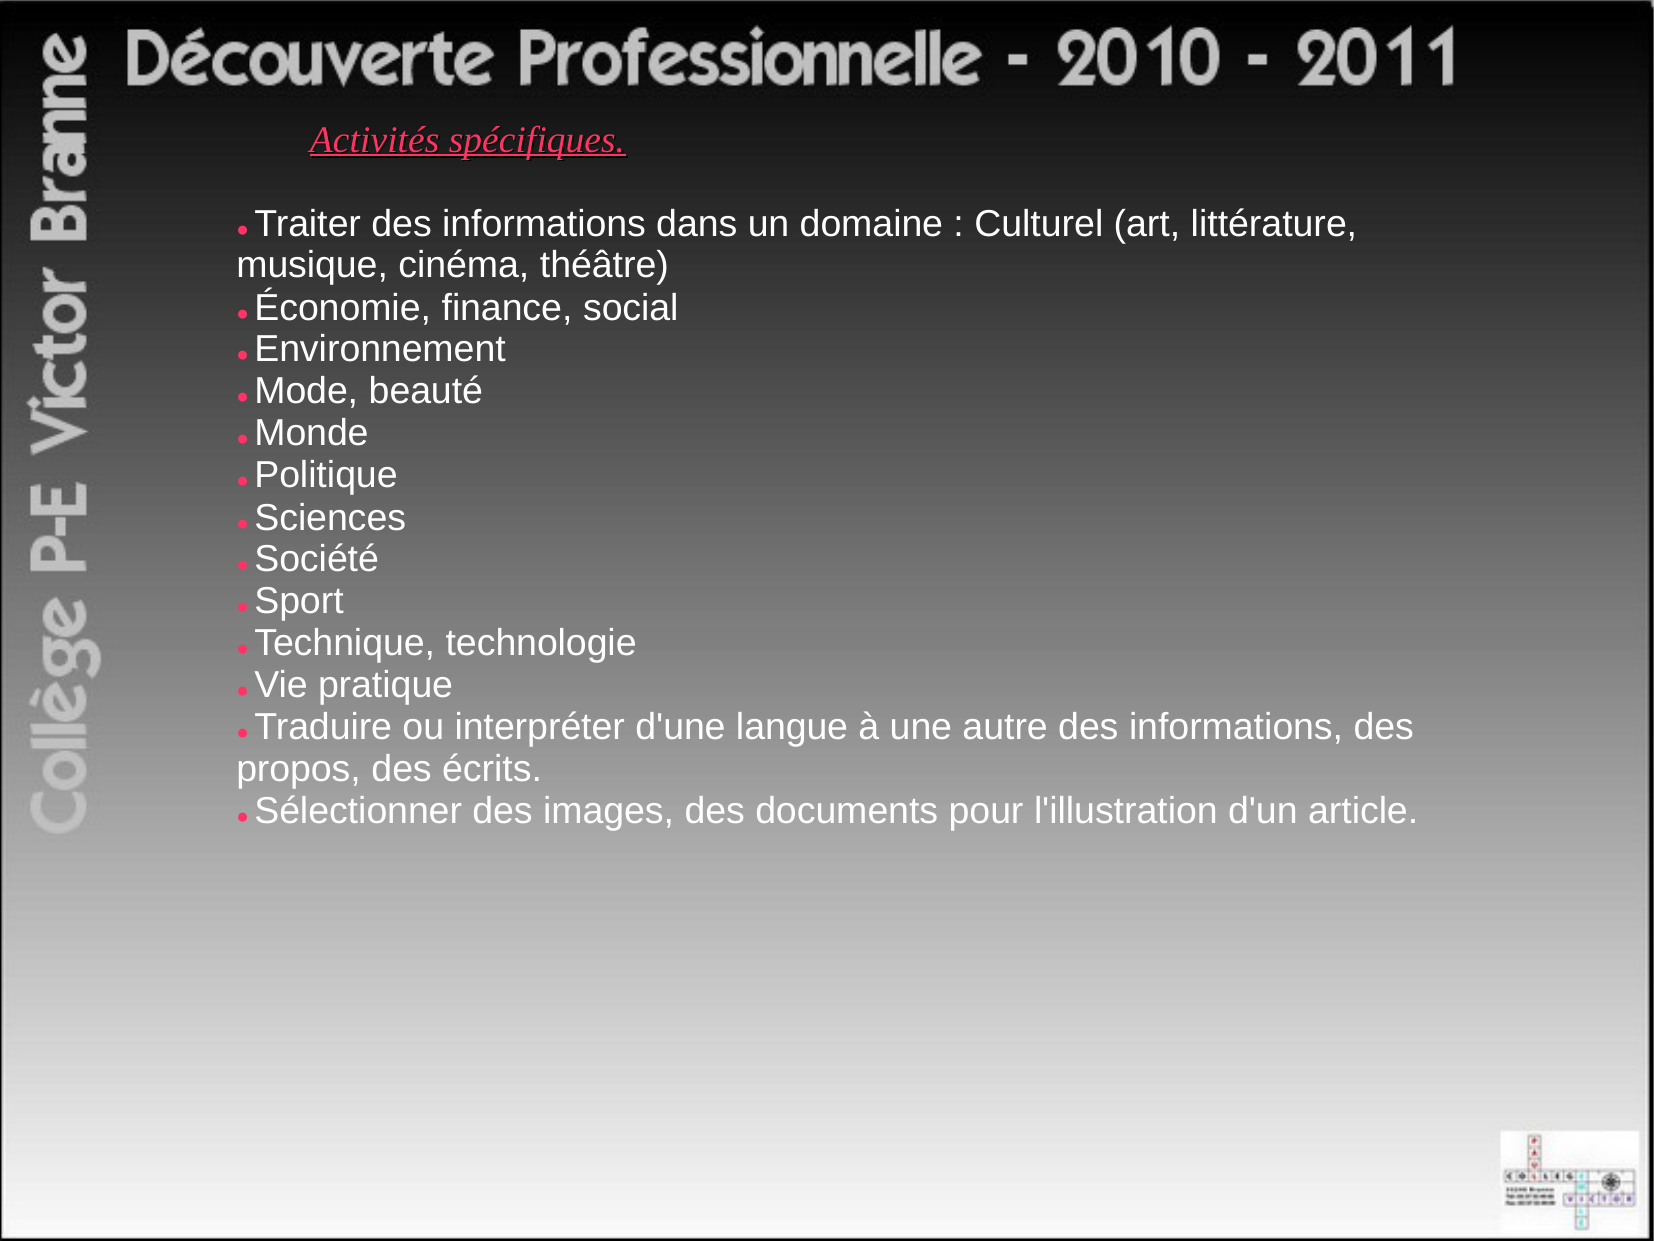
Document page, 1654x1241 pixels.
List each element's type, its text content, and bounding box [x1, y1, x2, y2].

text_box Activités spécifiques. ● Traiter des informations dans un domaine : Culturel (art, littérature, musique, cinéma, théâtre) ● Économie, finance, social ● Environnement ● Mode, beauté ● Monde ● Politique ● Sciences ● Société ● Sport ● Technique, technologie ● Vie pratique ● Traduire ou interpréter d'une langue à une autre des informations, des propos, des écrits. ● Sélectionner des images, des documents pour l'illustration d'un article. [147, 110, 1506, 968]
picture [0, 0, 1654, 1241]
